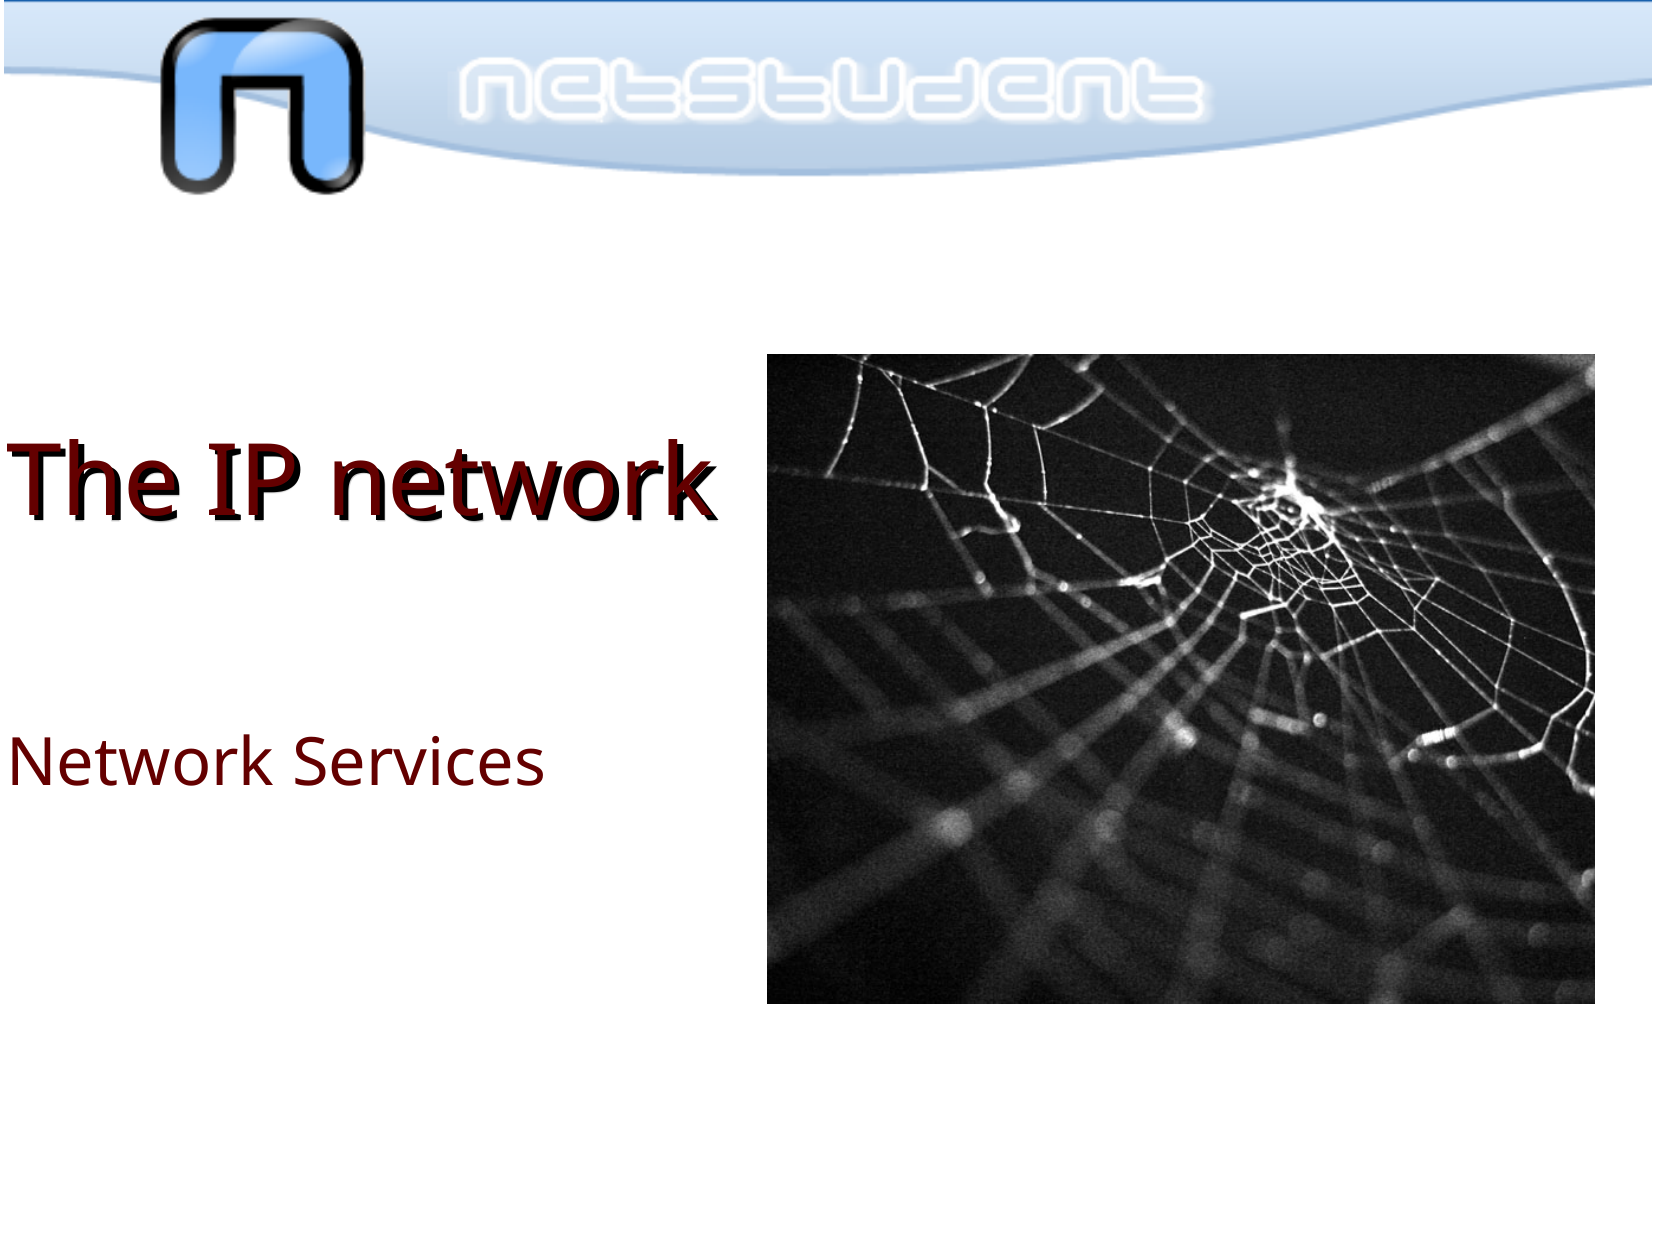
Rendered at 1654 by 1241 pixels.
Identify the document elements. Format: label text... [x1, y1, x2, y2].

title The IP network Network Services [0, 436, 1101, 857]
picture [0, 0, 1654, 1241]
